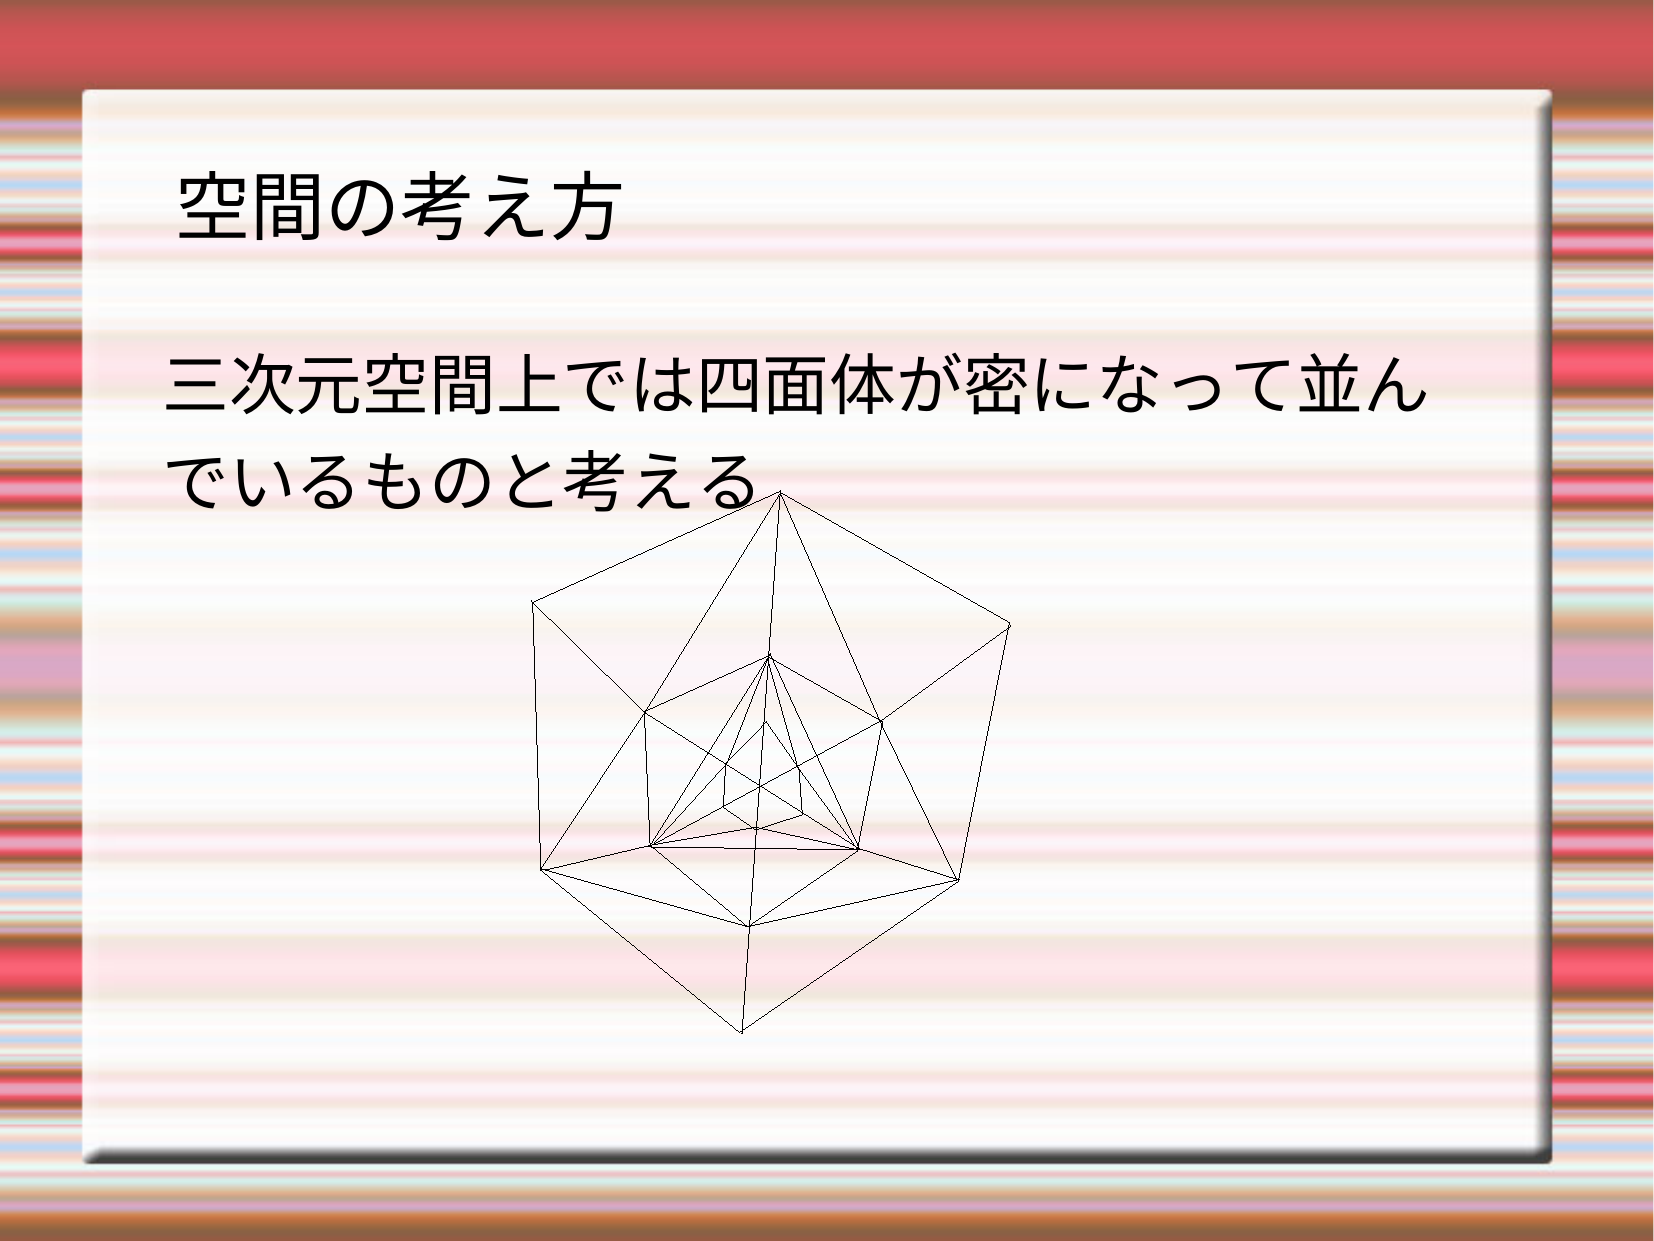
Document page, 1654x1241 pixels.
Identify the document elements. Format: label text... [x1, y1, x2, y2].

picture [0, 0, 1654, 1241]
text_box 空間の考え方 [160, 140, 1359, 237]
text_box 三次元空間上では四面体が密になって並んでいるものと考える 三次元空間上の辺に結び目を描く [147, 324, 1447, 1129]
